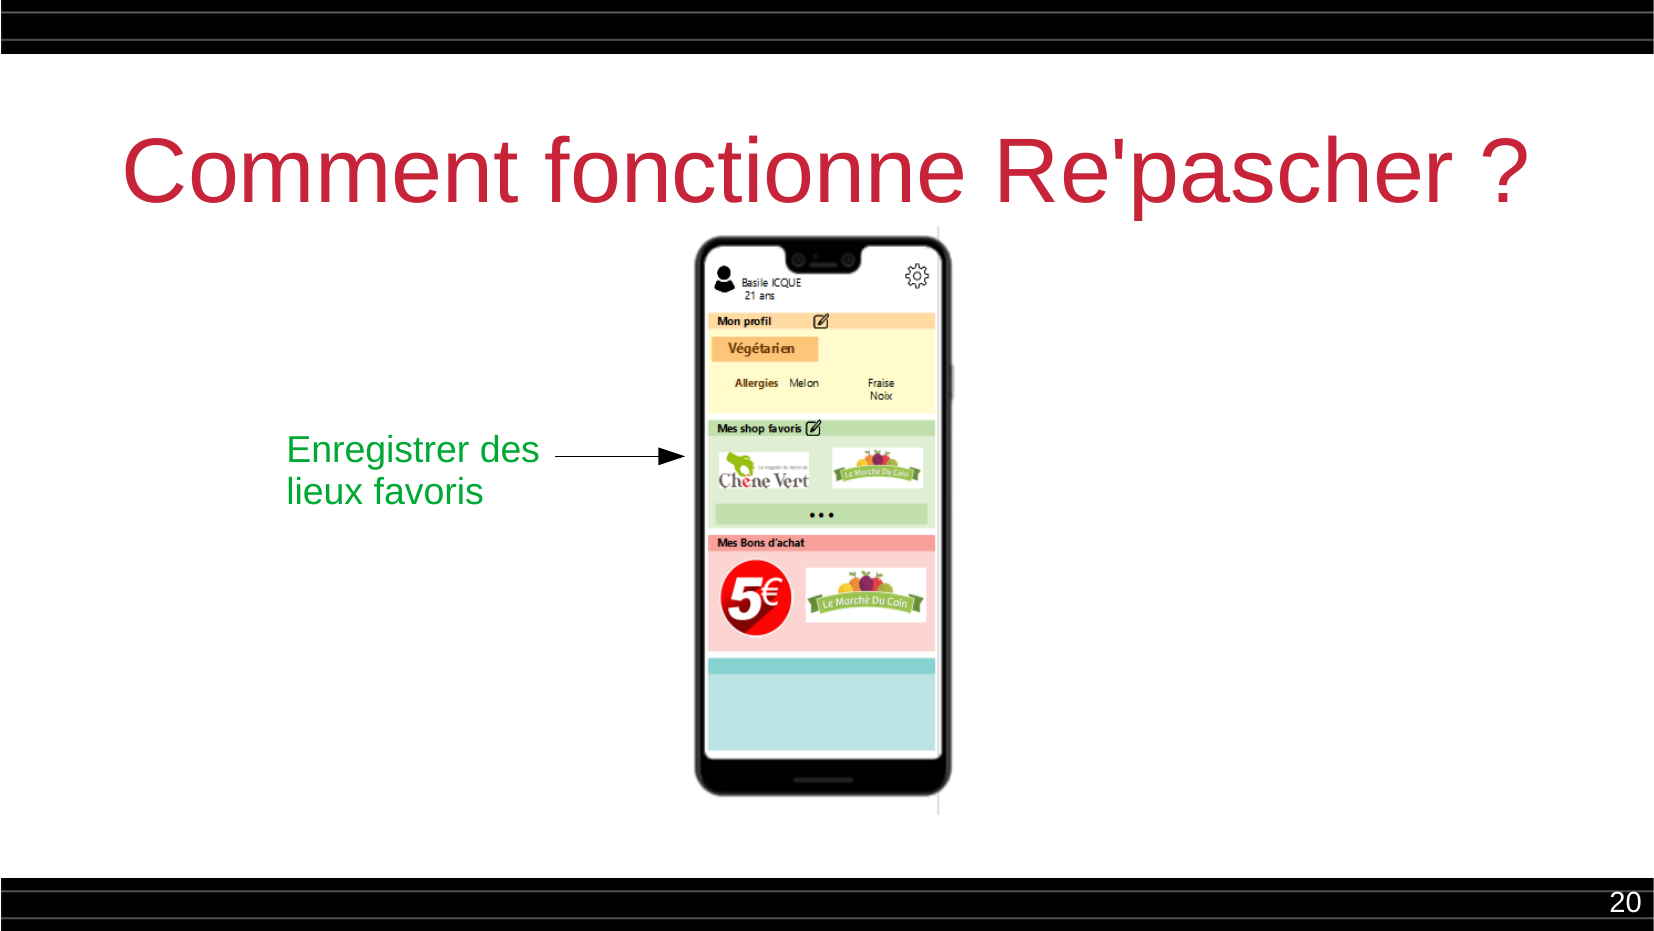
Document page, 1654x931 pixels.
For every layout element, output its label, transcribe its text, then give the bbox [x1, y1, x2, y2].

picture [685, 226, 969, 815]
title Comment fonctionne Re'pascher ? [82, 92, 1571, 249]
picture [1, 0, 1654, 54]
picture [1, 878, 1654, 931]
text_box Enregistrer des lieux favoris [271, 420, 567, 520]
